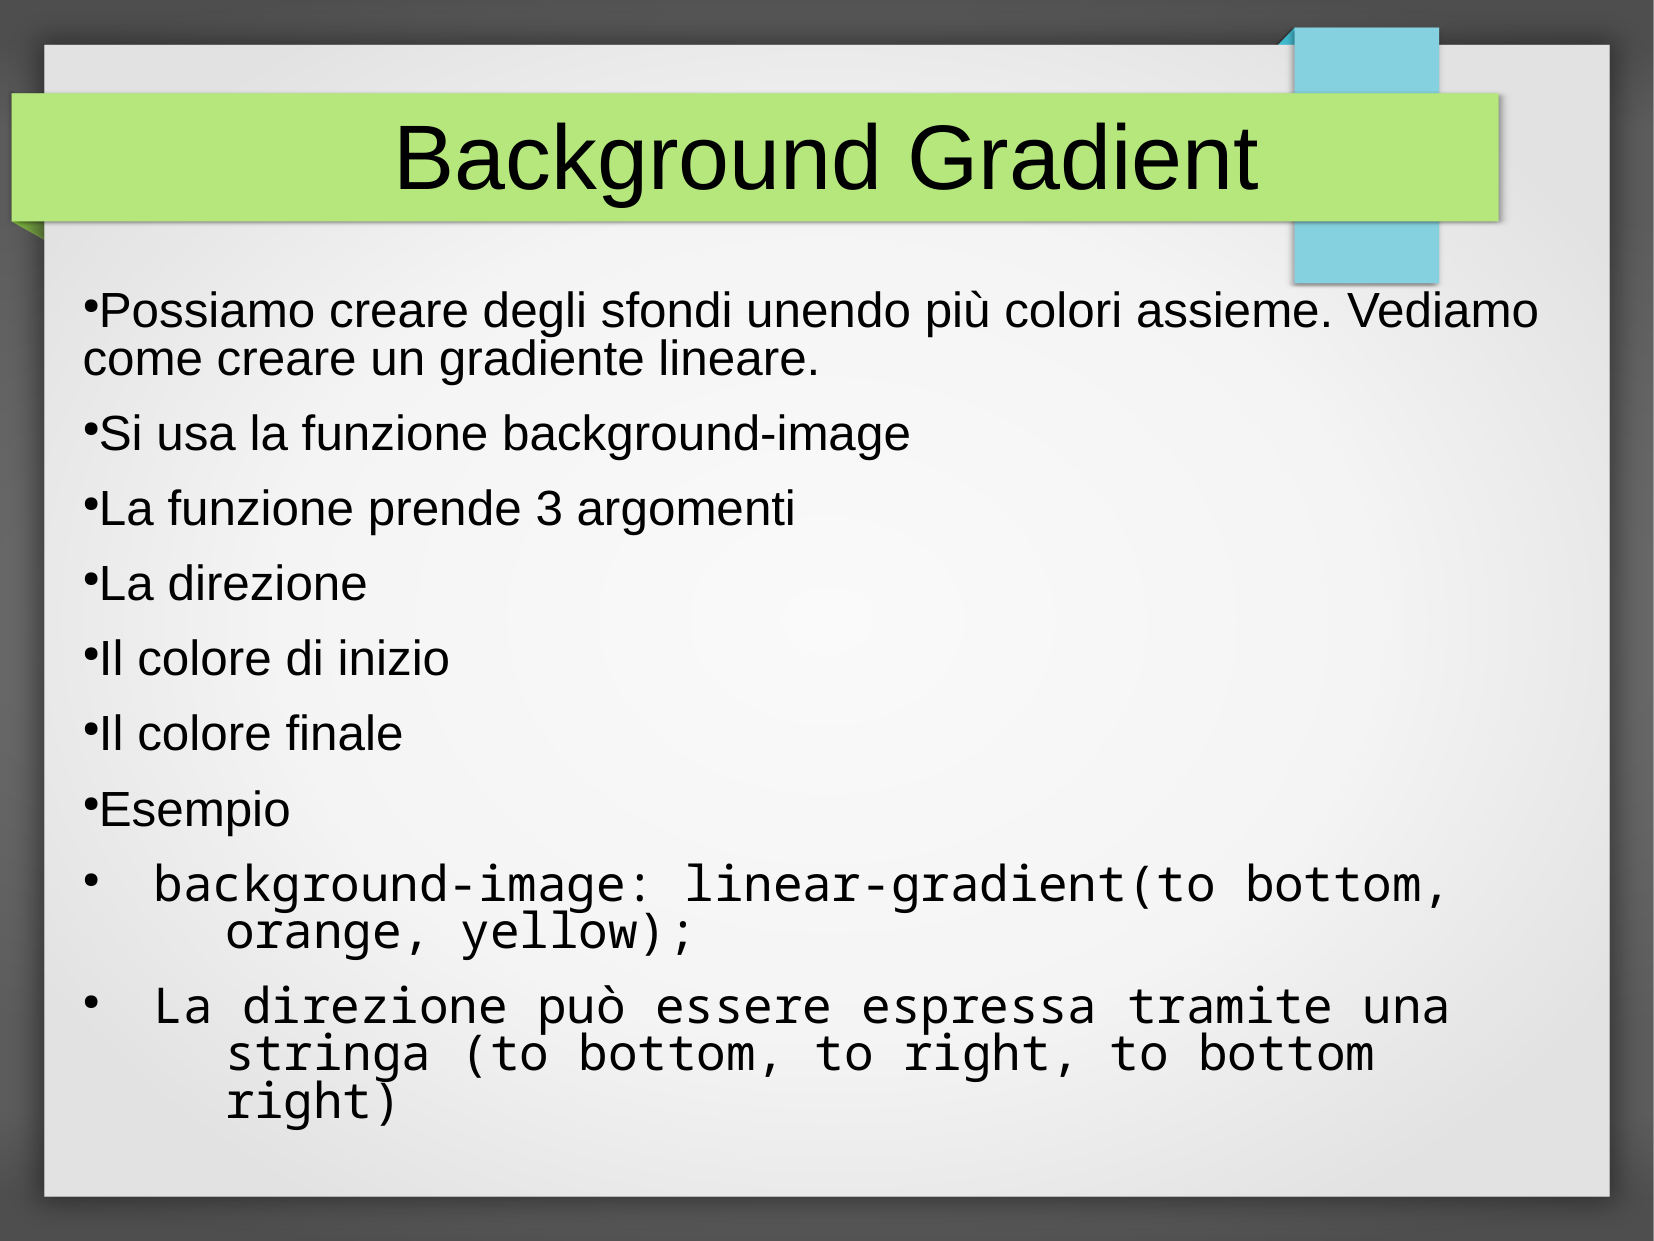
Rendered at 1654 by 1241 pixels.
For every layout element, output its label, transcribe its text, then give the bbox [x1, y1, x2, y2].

picture [0, 0, 1654, 1241]
list Possiamo creare degli sfondi unendo più colori assieme. Vediamo come creare un gradiente lineare. Si usa la funzione background-image La funzione prende 3 argomenti La direzione Il colore di inizio Il colore finale Esempio background-image: linear-gradient(to bottom, orange, yellow); La direzione può essere espressa tramite una stringa (to bottom, to right, to bottom right) [82, 290, 1571, 1137]
title Background Gradient [82, 49, 1571, 257]
